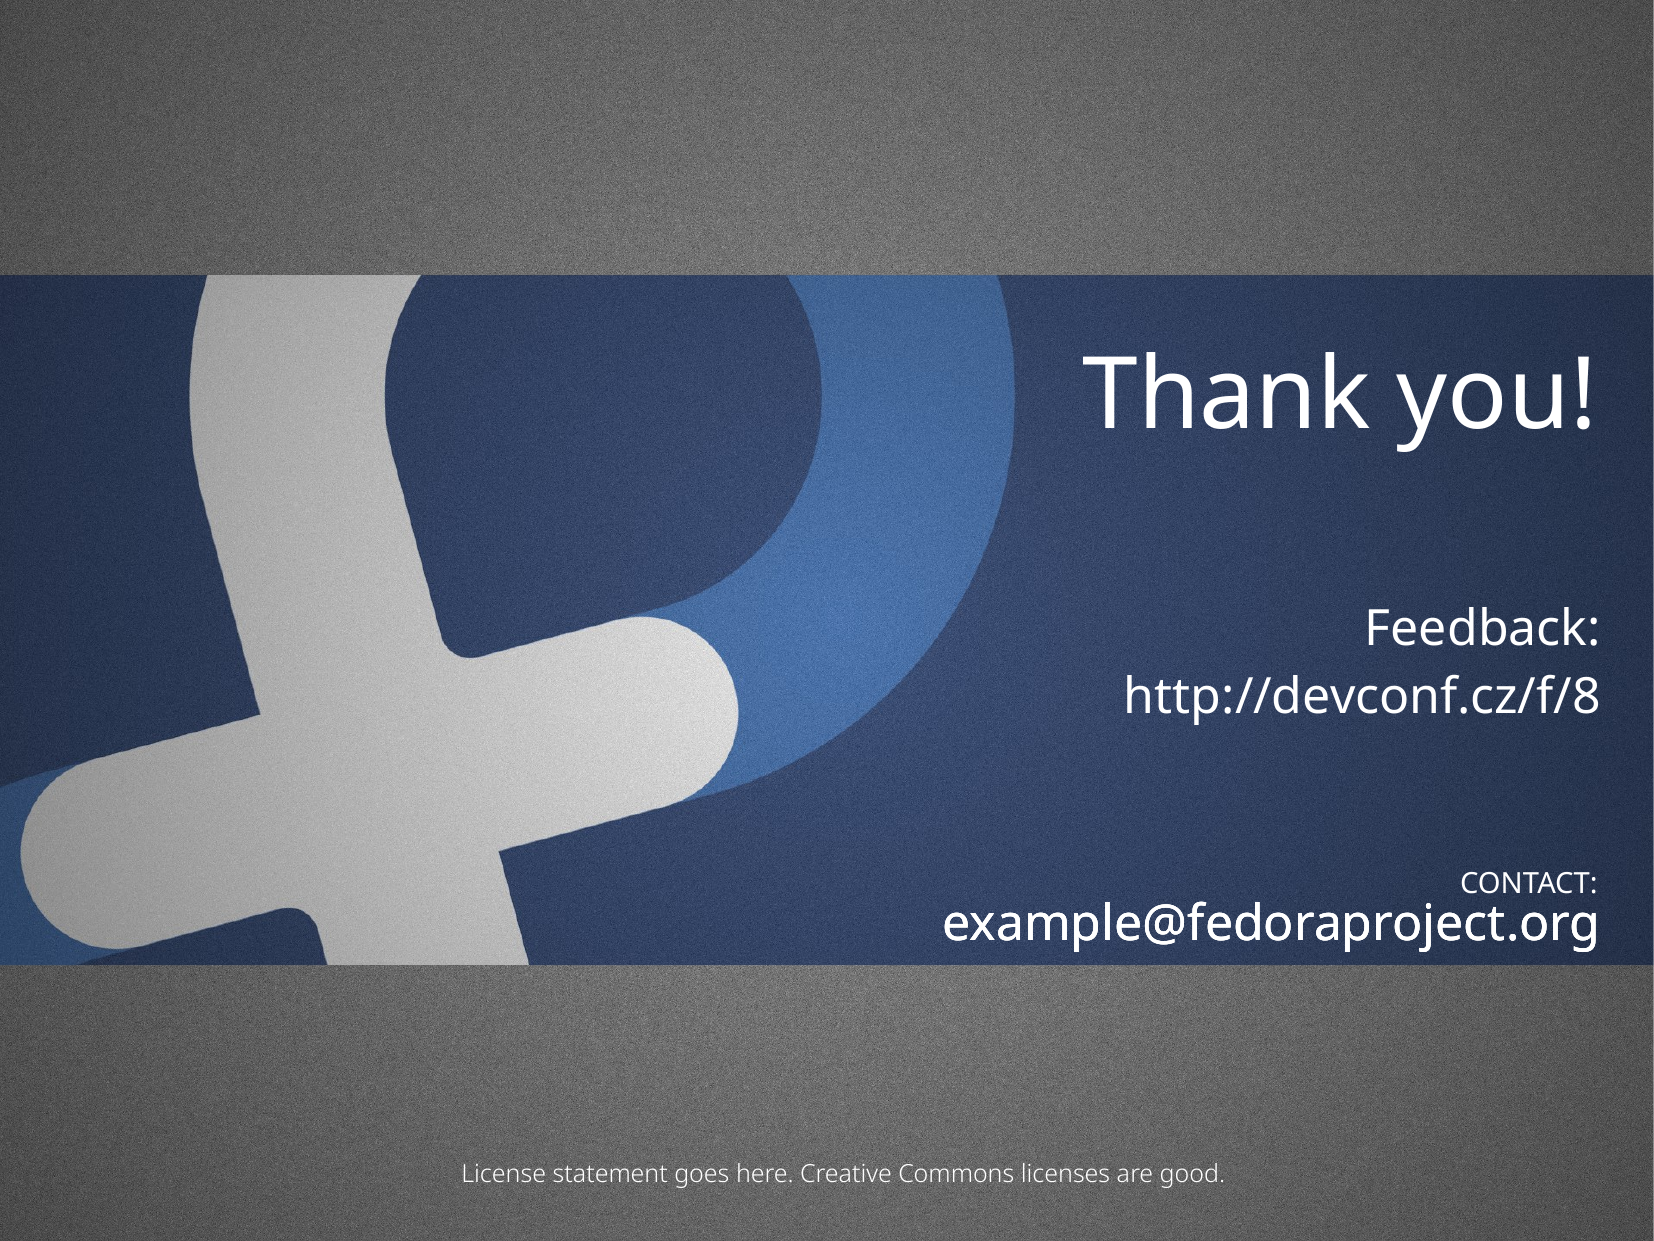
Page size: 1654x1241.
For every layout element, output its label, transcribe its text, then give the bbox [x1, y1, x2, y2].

picture [0, 0, 1654, 1241]
text_box Feedback: http://devconf.cz/f/8 [80, 584, 1616, 737]
text_box License statement goes here. Creative Commons licenses are good. [75, 1126, 1613, 1197]
text_box example@fedoraproject.org [80, 879, 1616, 964]
text_box CONTACT: [77, 854, 1613, 910]
title Thank you! [22, 321, 1598, 458]
